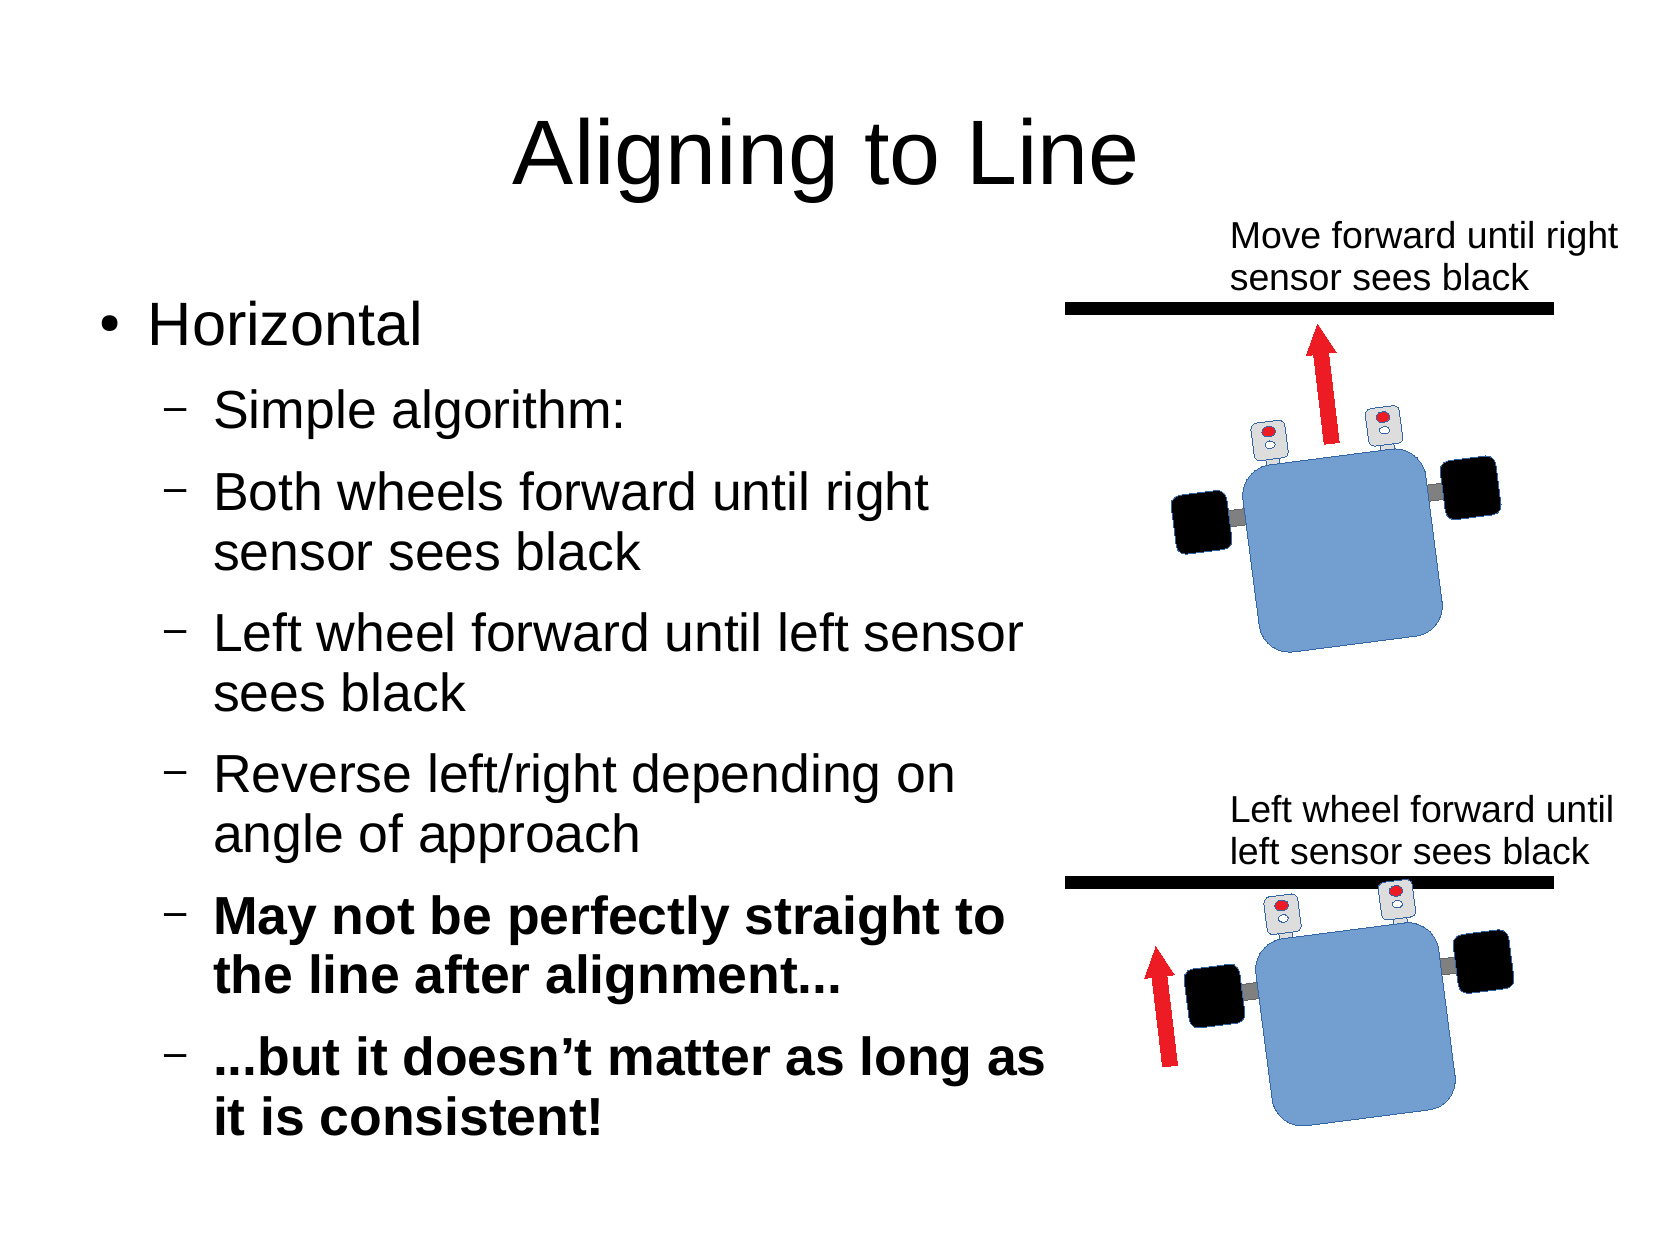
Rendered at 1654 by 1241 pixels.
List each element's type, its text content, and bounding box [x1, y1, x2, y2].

text_box [1184, 965, 1514, 1126]
list Horizontal Simple algorithm: Both wheels forward until right sensor sees black Left wheel forward until left sensor sees black Reverse left/right depending on angle of approach May not be perfectly straight to the line after alignment... ...but it doesn’t matter as long as it is consistent! [82, 290, 1066, 1156]
title Aligning to Line [82, 49, 1571, 257]
text_box [1171, 405, 1502, 653]
text_box Left wheel forward until left sensor sees black [1215, 781, 1636, 965]
text_box [1317, 391, 1340, 445]
text_box [1144, 946, 1178, 1067]
text_box Move forward until right sensor sees black [1215, 207, 1636, 391]
